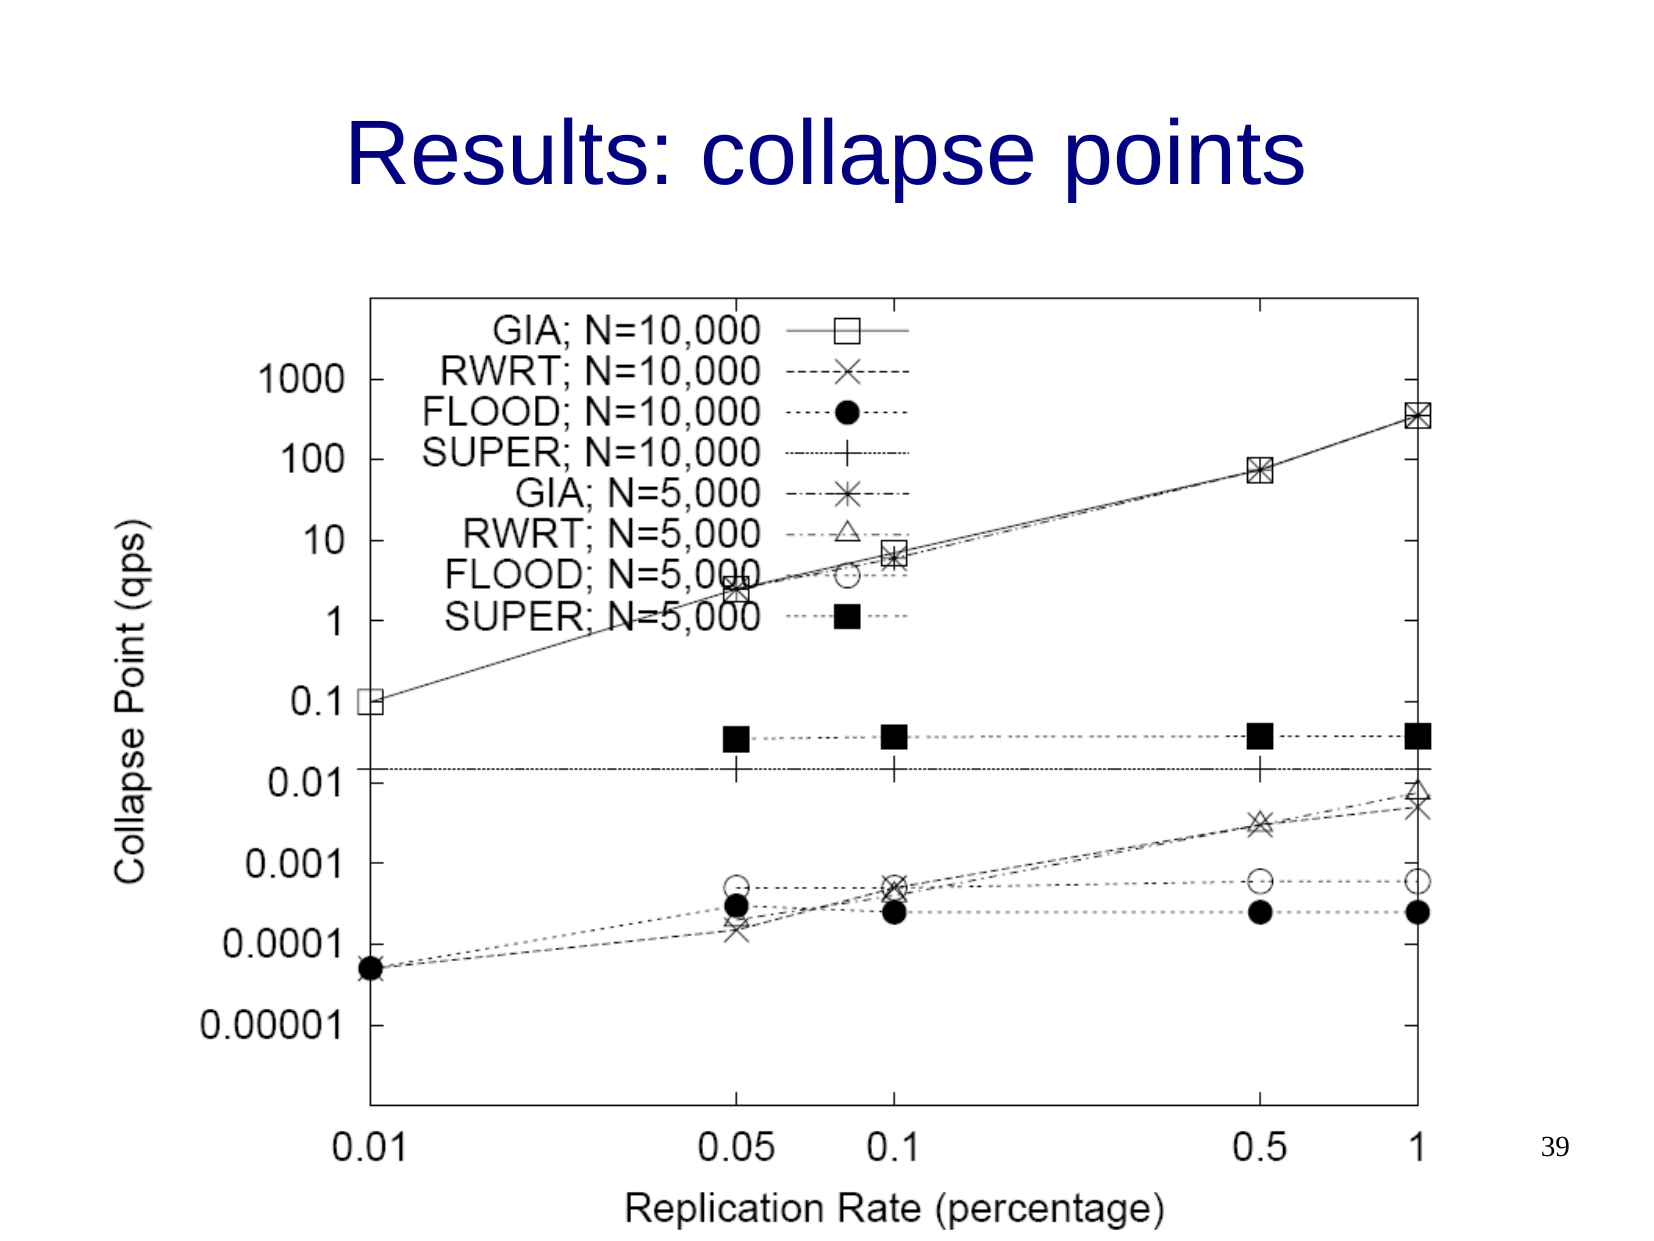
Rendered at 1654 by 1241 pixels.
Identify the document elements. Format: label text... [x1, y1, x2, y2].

picture [90, 268, 1455, 1241]
title Results: collapse points [82, 49, 1571, 257]
